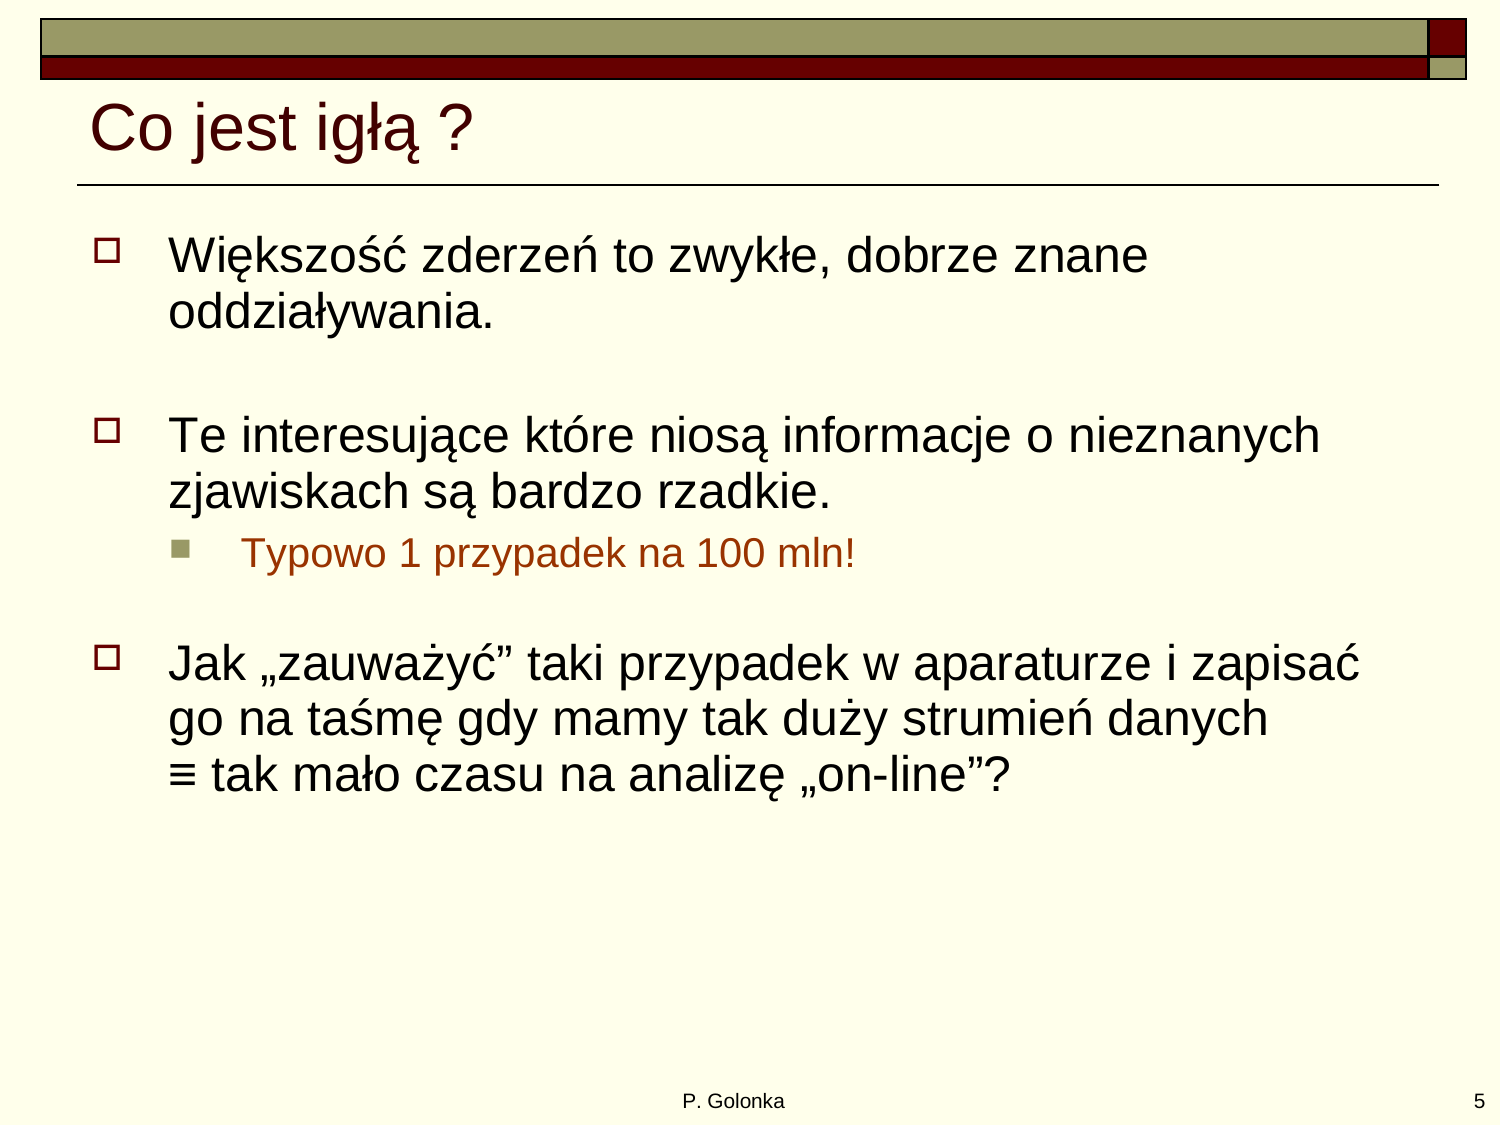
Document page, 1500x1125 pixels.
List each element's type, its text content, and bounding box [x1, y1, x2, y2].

list Większość zderzeń to zwykłe, dobrze znane oddziaływania. Te interesujące które niosą informacje o nieznanych zjawiskach są bardzo rzadkie. Typowo 1 przypadek na 100 mln! Jak „zauważyć” taki przypadek w aparaturze i zapisać go na taśmę gdy mamy tak duży strumień danych ≡ tak mało czasu na analizę „on-line”? [76, 219, 1427, 1047]
title Co jest igłą ? [75, 82, 1426, 173]
